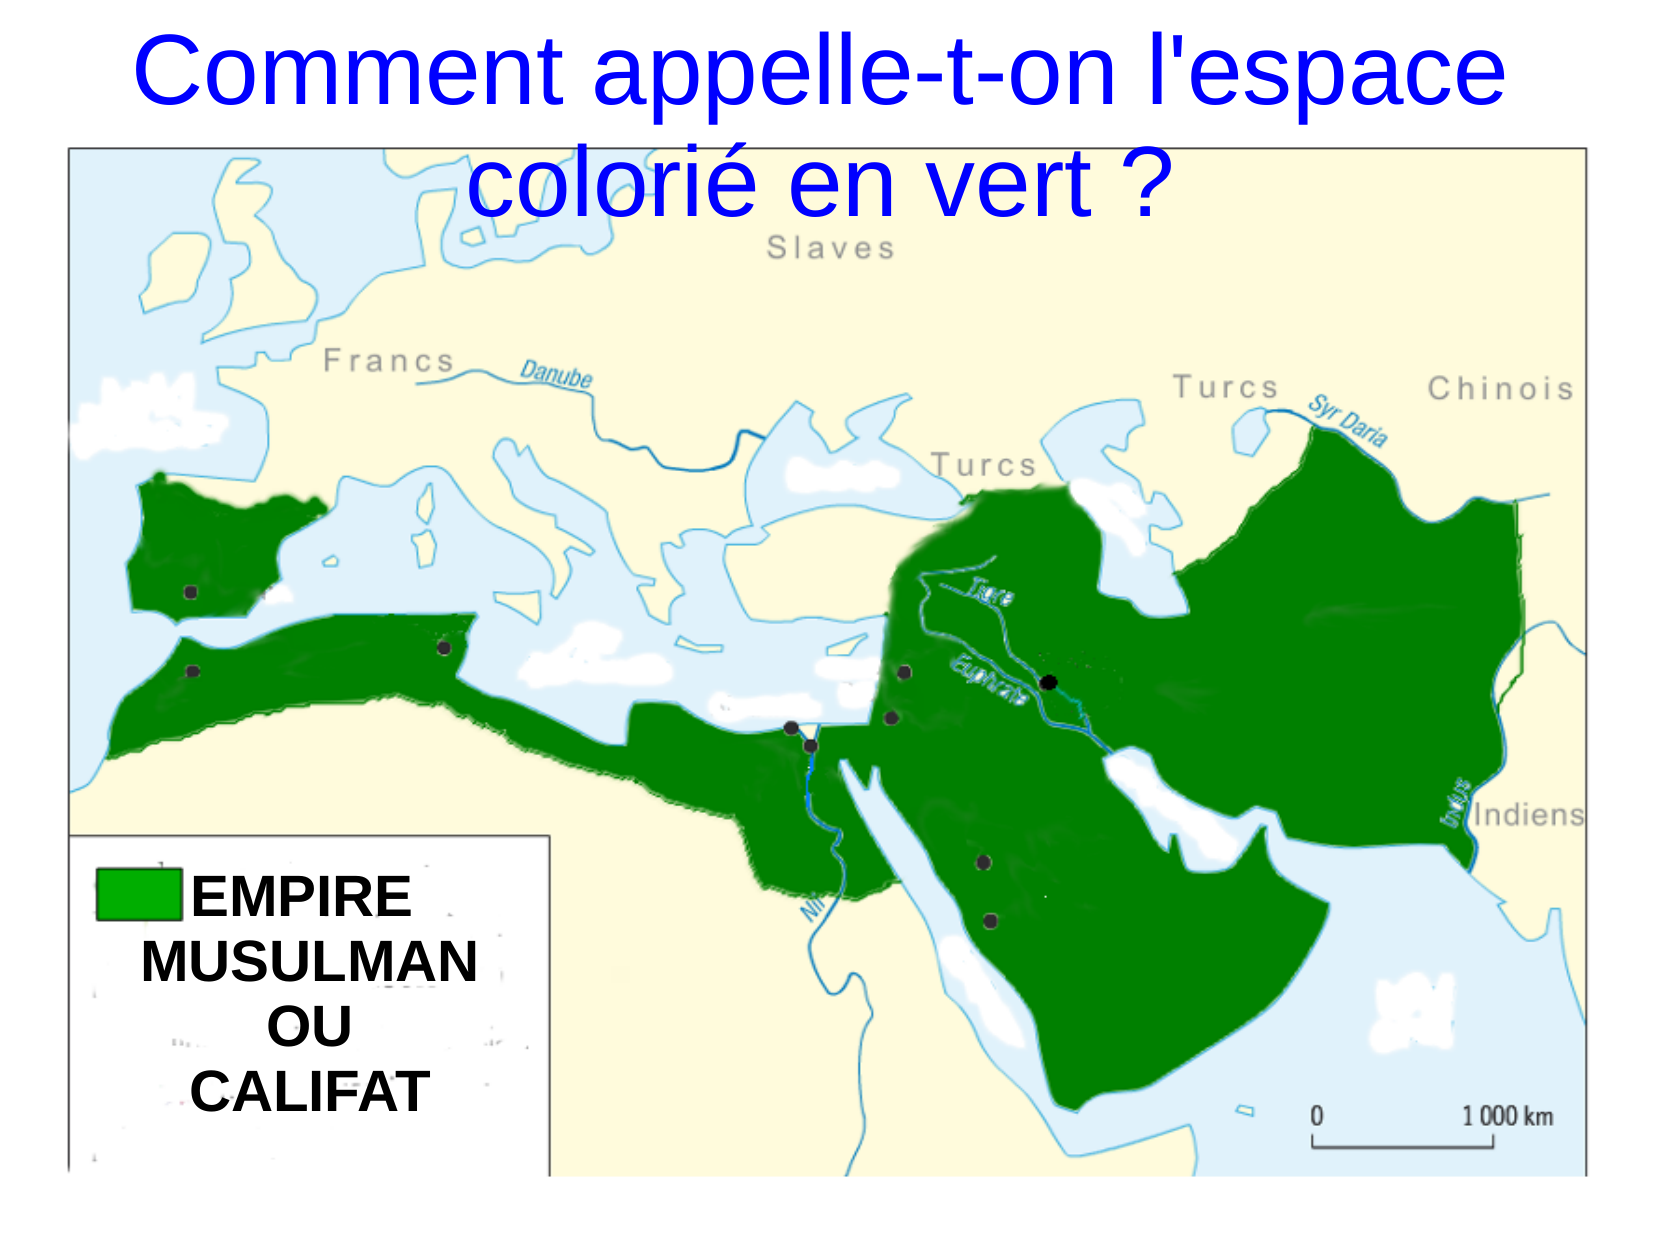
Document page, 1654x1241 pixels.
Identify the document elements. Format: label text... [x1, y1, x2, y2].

title Comment appelle-t-on l'espace colorié en vert ? [76, 13, 1565, 238]
text_box EMPIRE MUSULMAN OU CALIFAT [118, 856, 502, 1138]
picture [59, 141, 1595, 1182]
